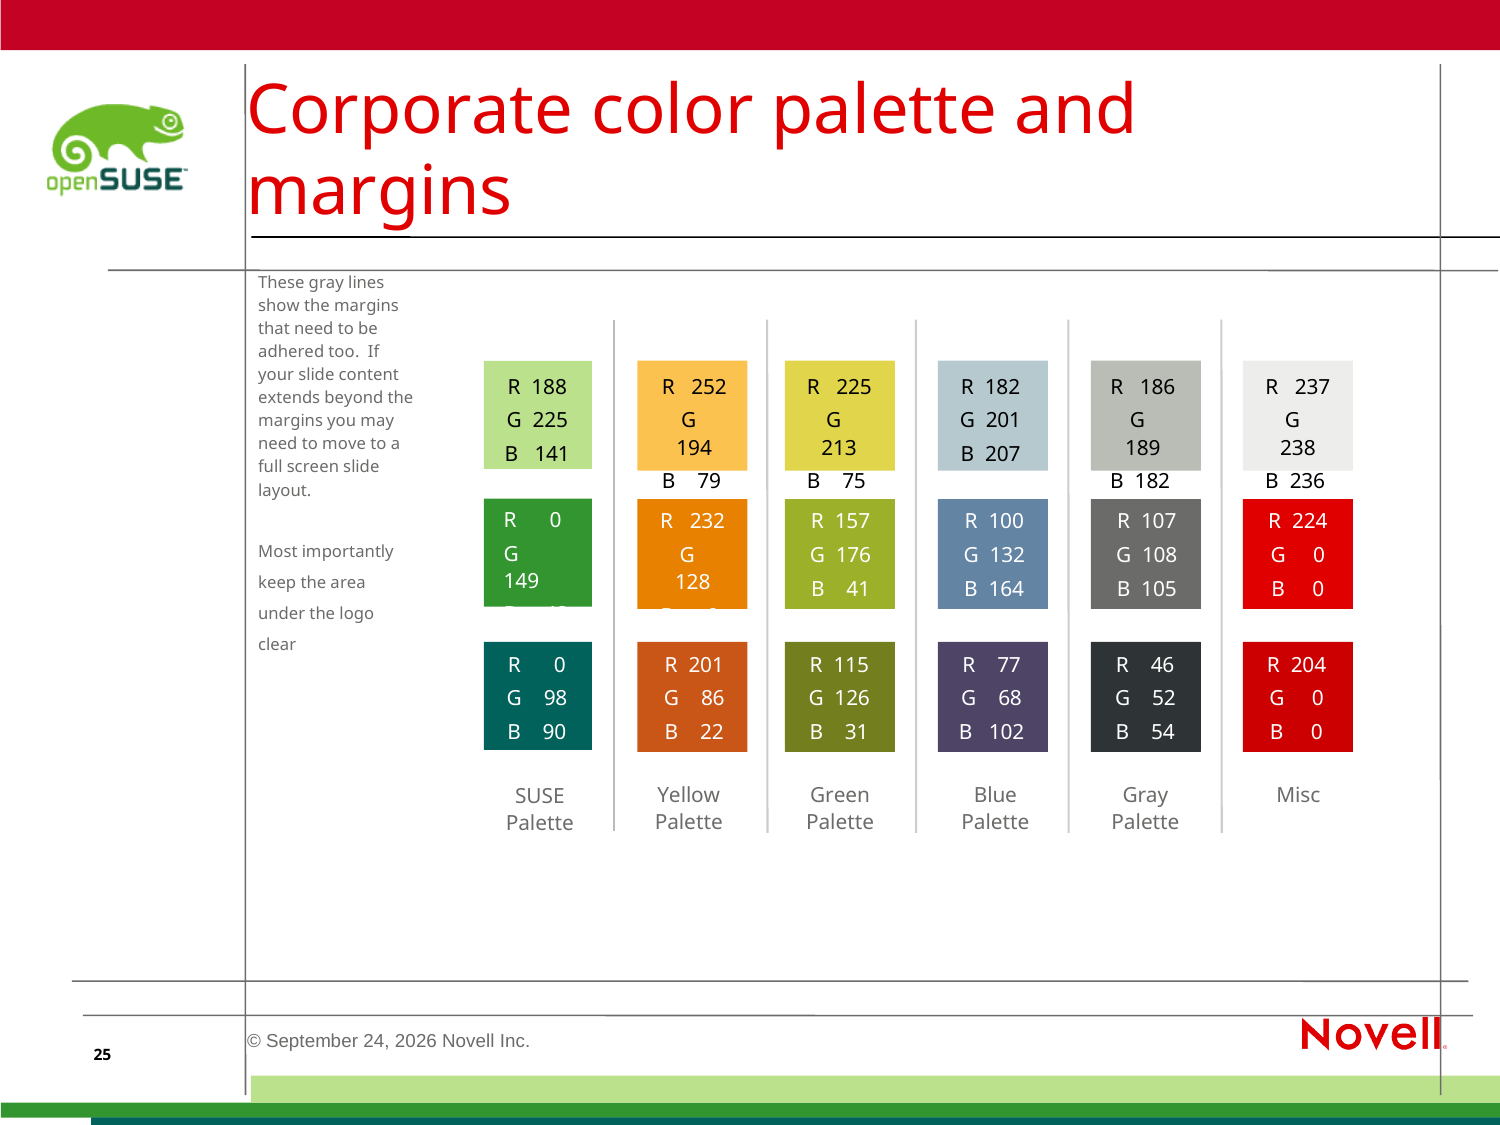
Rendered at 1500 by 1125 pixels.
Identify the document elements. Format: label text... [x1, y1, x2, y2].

text_box R 204 G 0 B 0 [1248, 642, 1345, 754]
text_box R 107 G 108 B 105 [1098, 499, 1195, 610]
text_box R 115 G 126 B 31 [791, 642, 888, 754]
text_box [637, 499, 644, 609]
text_box R 232 G 128 B 0 [644, 499, 741, 610]
text_box R 182 G 201 B 207 [942, 364, 1039, 476]
text_box Green Palette [790, 773, 890, 839]
text_box SUSE Palette [498, 781, 582, 837]
picture [47, 104, 188, 197]
text_box [1090, 641, 1201, 752]
text_box [1242, 360, 1353, 471]
text_box [1242, 499, 1249, 609]
text_box [741, 499, 748, 609]
text_box [483, 360, 592, 469]
text_box [937, 641, 1048, 752]
text_box [784, 499, 792, 609]
text_box [937, 499, 946, 609]
text_box Misc [1263, 773, 1334, 814]
text_box [1043, 499, 1048, 609]
text_box [784, 360, 895, 471]
text_box R 224 G 0 B 0 [1249, 499, 1346, 610]
text_box [637, 360, 748, 471]
text_box [1090, 360, 1201, 471]
text_box R 252 G 194 B 79 [646, 364, 743, 476]
text_box R 46 G 52 B 54 [1097, 642, 1194, 754]
text_box Yellow Palette [639, 773, 739, 839]
picture [1442, 1017, 1453, 1056]
text_box [1090, 499, 1098, 609]
text_box R 0 G 149 B 48 [488, 498, 585, 609]
text_box [937, 360, 1048, 471]
text_box [1195, 499, 1201, 609]
text_box R 225 G 213 B 75 [791, 364, 888, 476]
title Corporate color palette and margins [246, 68, 1409, 231]
text_box [483, 498, 488, 607]
text_box R 188 G 225 B 141 [489, 364, 586, 476]
text_box [1242, 641, 1353, 752]
text_box R 186 G 189 B 182 [1094, 364, 1191, 476]
text_box [637, 641, 748, 752]
text_box [483, 641, 592, 750]
text_box Blue Palette [946, 773, 1045, 839]
text_box R 157 G 176 B 41 [792, 499, 889, 610]
text_box R 77 G 68 B 102 [943, 642, 1040, 754]
text_box These gray lines show the margins that need to be adhered too. If your slide content extends beyond the margins you may need to move to a full screen slide layout. Most importantly keep the area under the logo clear [247, 272, 429, 672]
text_box [1346, 499, 1353, 609]
text_box [585, 498, 592, 607]
text_box R 237 G 238 B 236 [1249, 364, 1346, 476]
text_box Gray Palette [1096, 773, 1195, 839]
text_box R 201 G 86 B 22 [646, 642, 743, 754]
text_box R 100 G 132 B 164 [946, 499, 1043, 610]
text_box R 0 G 98 B 90 [488, 642, 585, 754]
picture [1295, 1017, 1439, 1056]
text_box [784, 641, 895, 752]
text_box [889, 499, 895, 609]
